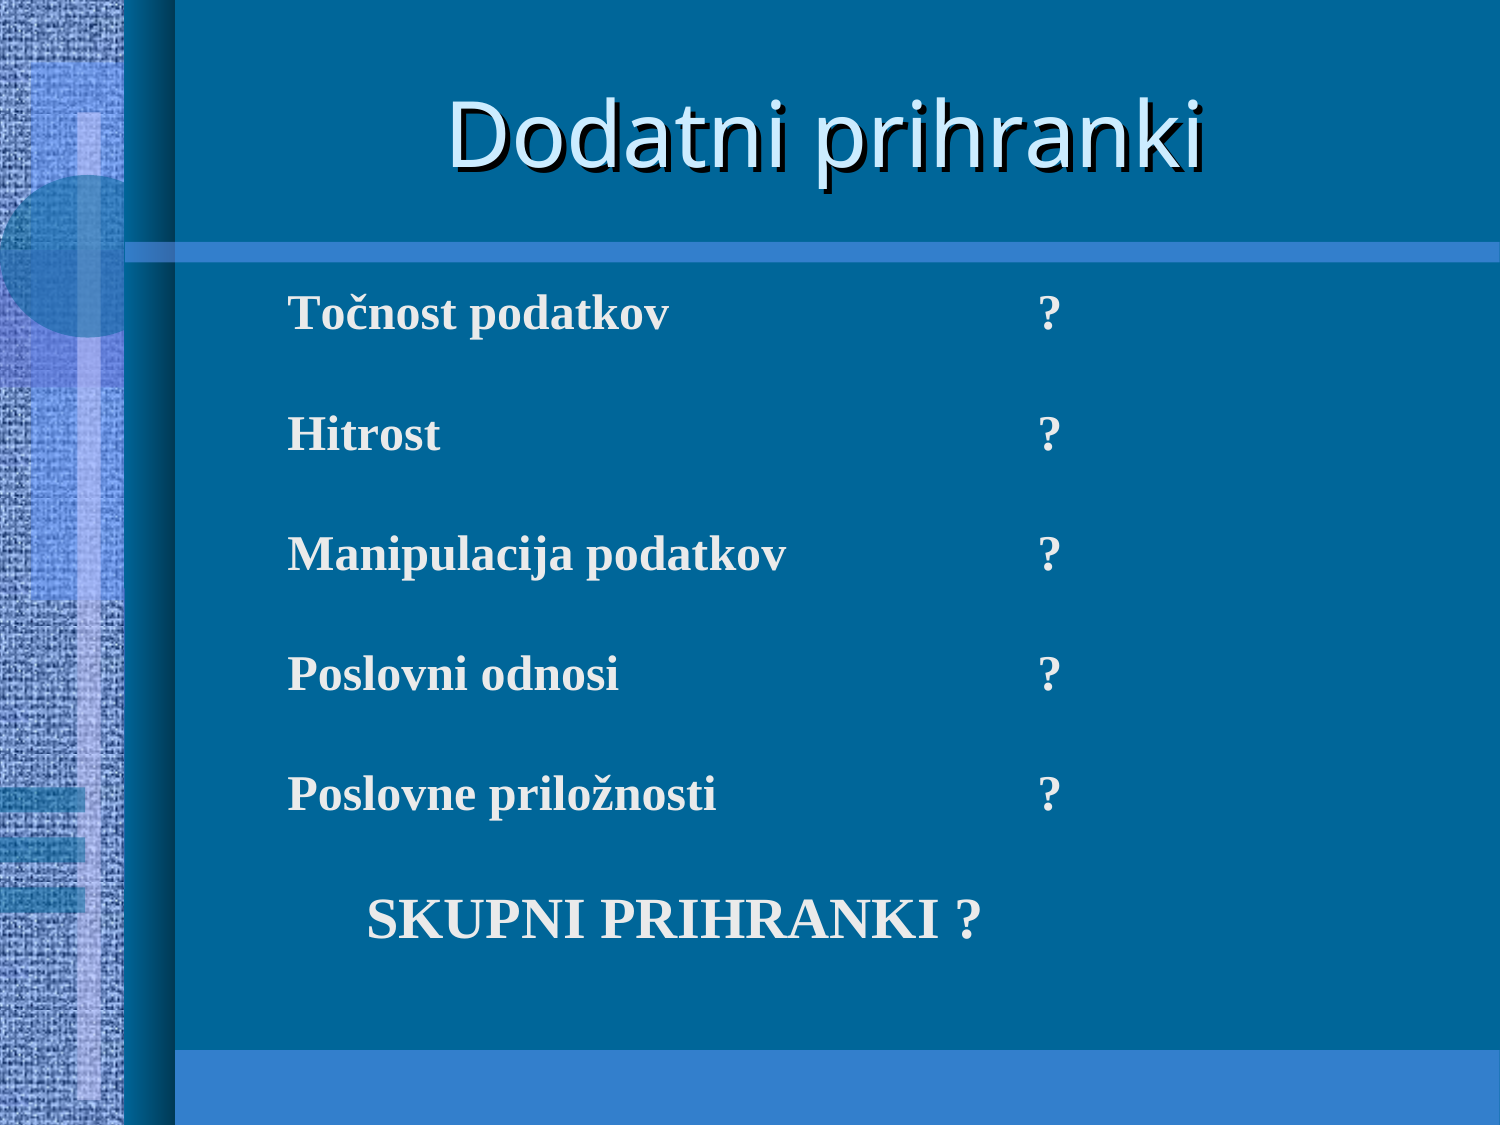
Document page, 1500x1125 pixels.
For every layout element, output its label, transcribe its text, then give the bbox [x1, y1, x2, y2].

title Dodatni prihranki [187, 37, 1463, 225]
picture [0, 0, 123, 249]
text_box Točnost podatkov ? Hitrost ? Manipulacija podatkov ? Poslovni odnosi ? Poslovne priložnosti ? SKUPNI PRIHRANKI ? [272, 272, 1078, 958]
picture [0, 388, 124, 1125]
